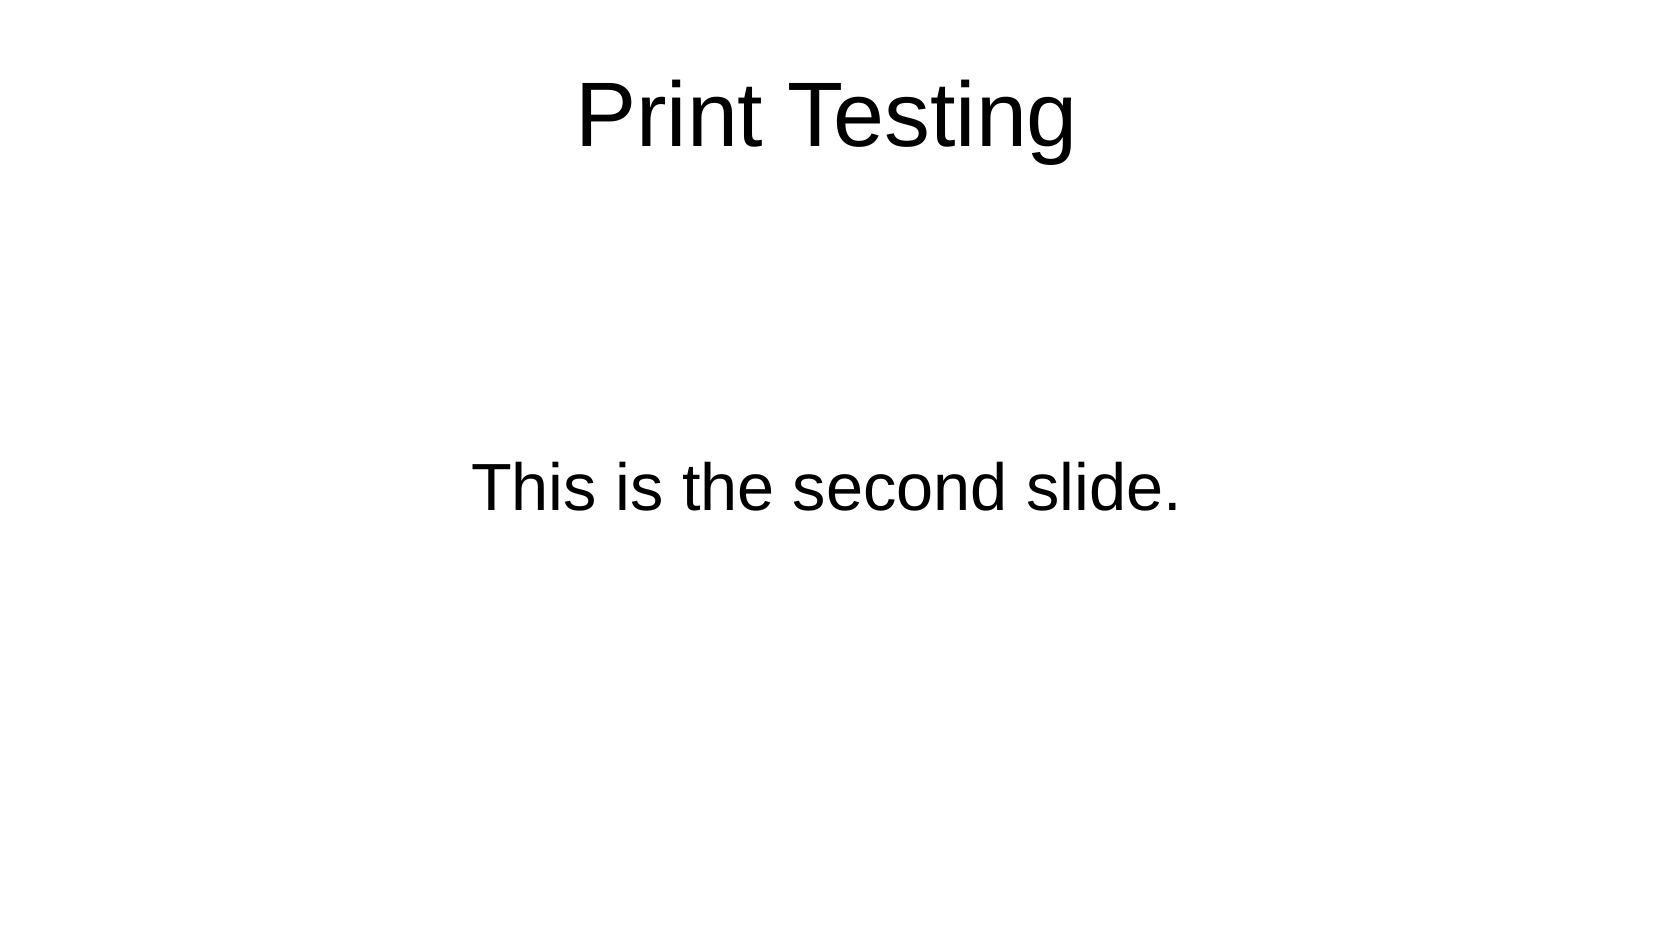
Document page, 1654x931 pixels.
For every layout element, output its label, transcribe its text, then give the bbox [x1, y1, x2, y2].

subtitle This is the second slide. [82, 217, 1571, 758]
title Print Testing [82, 37, 1571, 193]
